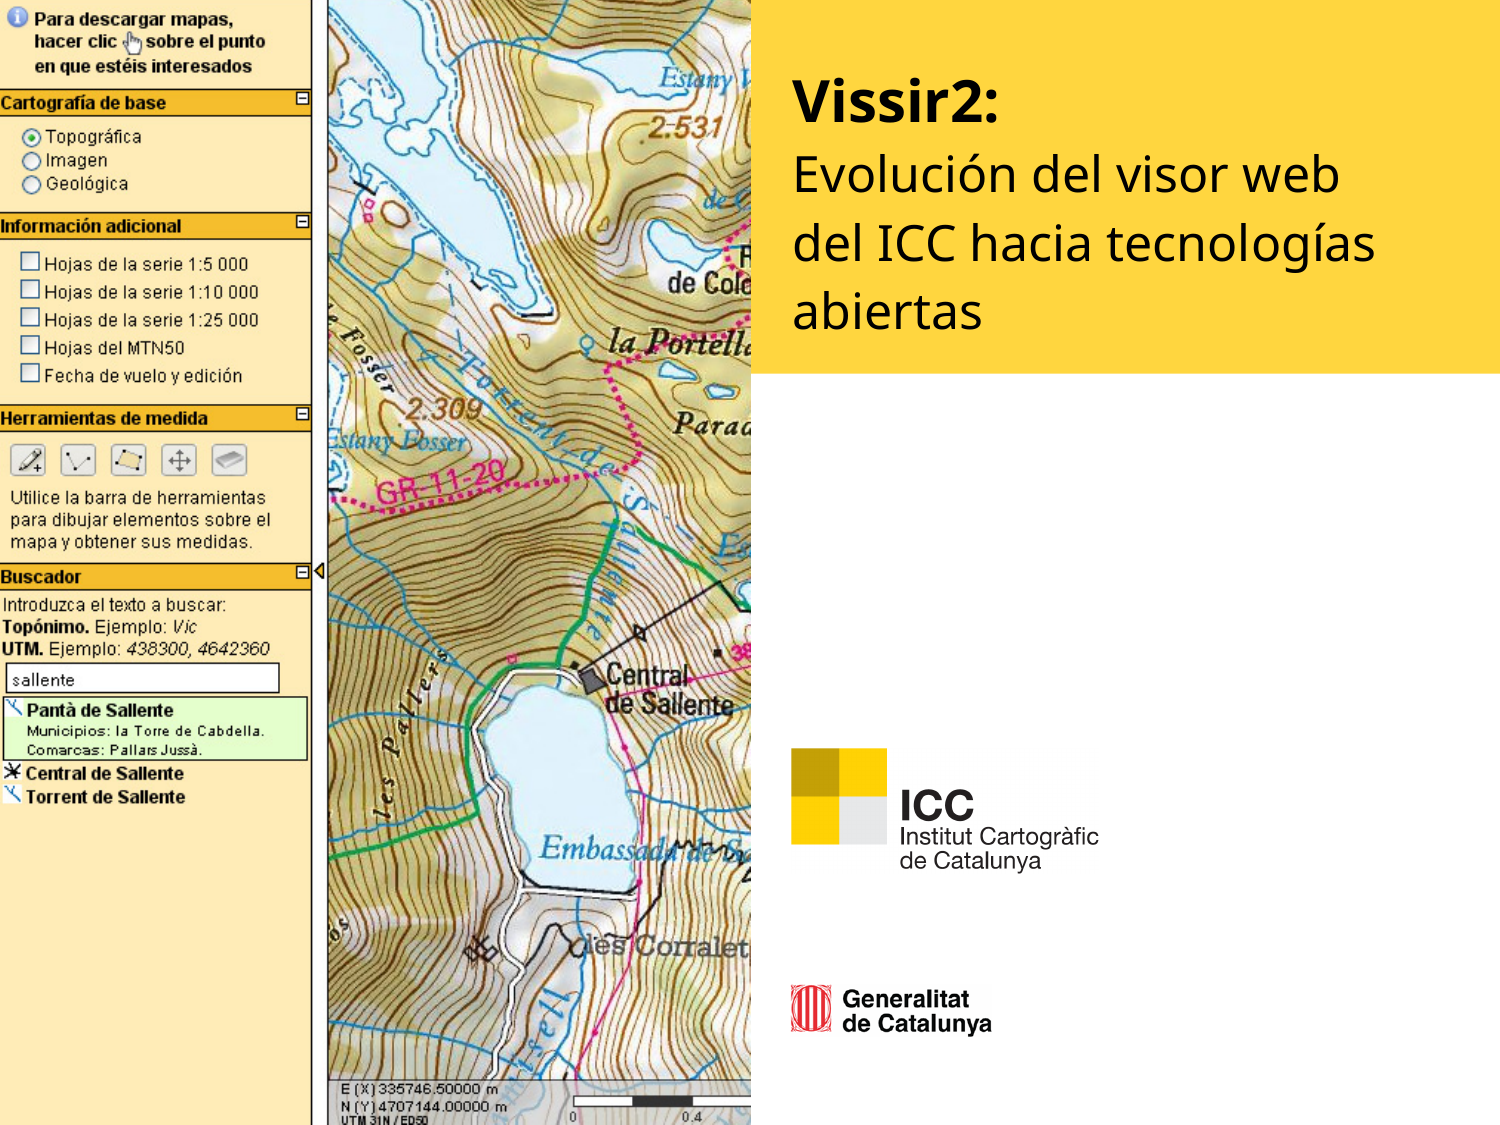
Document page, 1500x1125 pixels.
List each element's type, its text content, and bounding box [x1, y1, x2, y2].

picture [790, 984, 992, 1037]
picture [0, 0, 751, 1125]
picture [791, 748, 1099, 874]
title Vissir2: Evolución del visor web del ICC hacia tecnologías abiertas [751, 0, 1500, 374]
